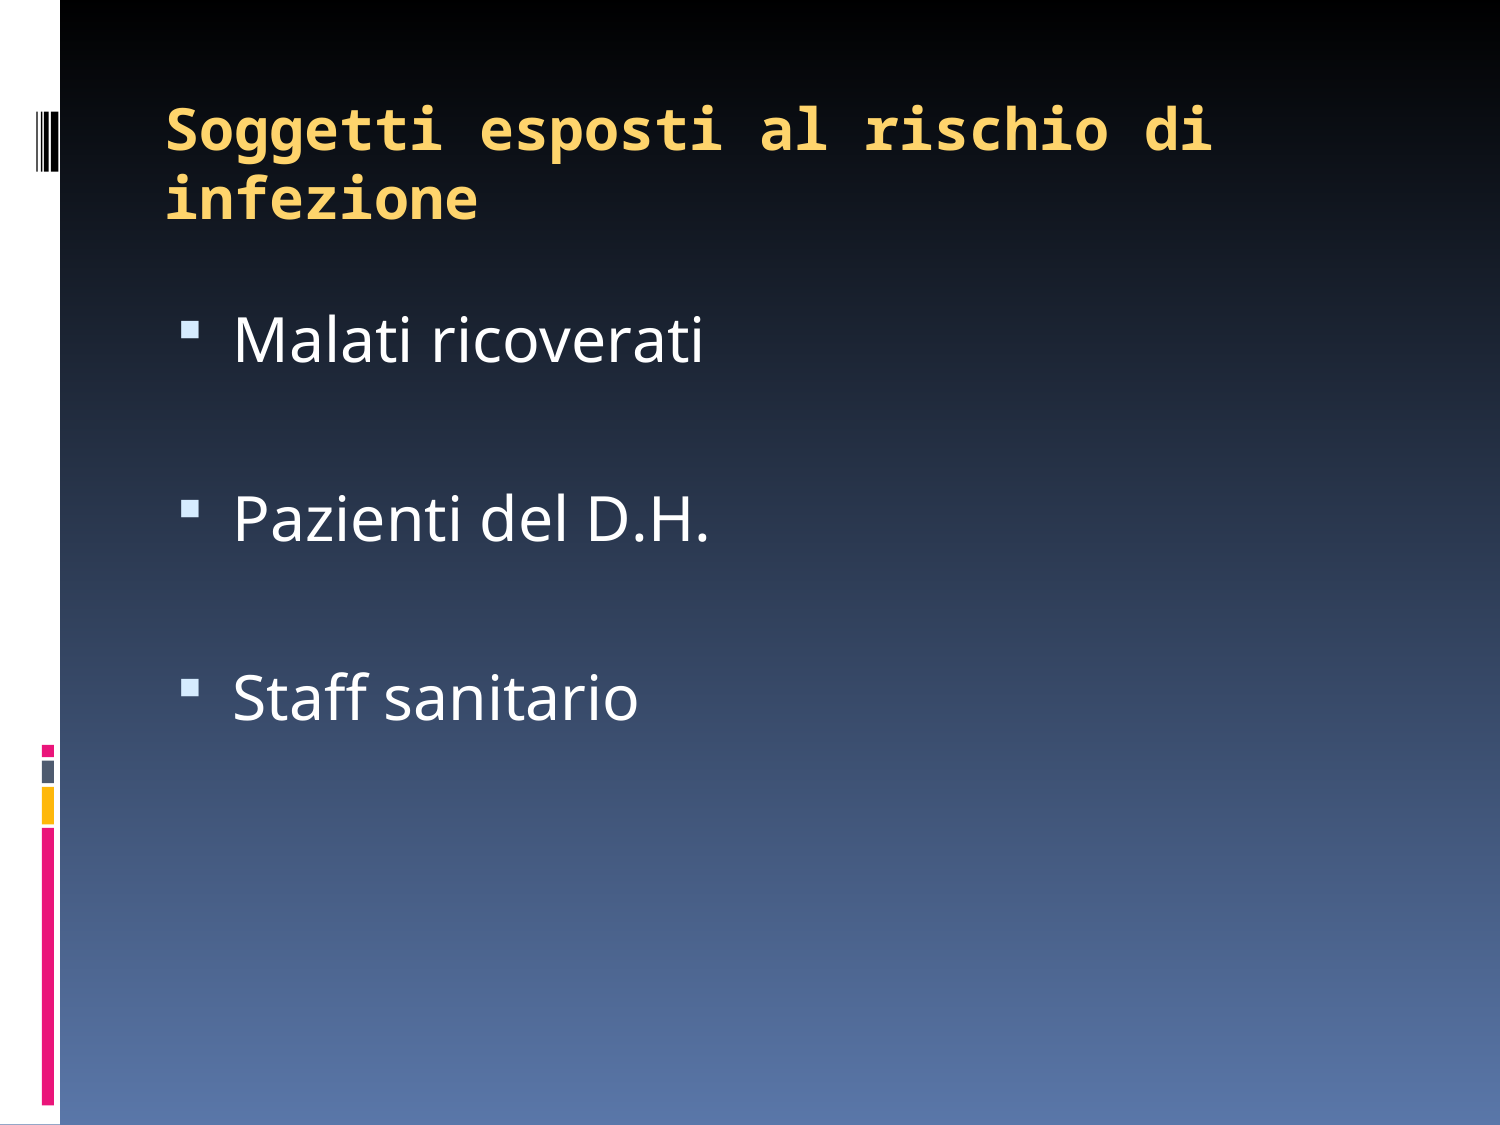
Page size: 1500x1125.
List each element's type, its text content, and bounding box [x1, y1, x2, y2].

title Soggetti esposti al rischio di infezione [150, 84, 1426, 235]
list Malati ricoverati Pazienti del D.H. Staff sanitario [150, 292, 1426, 1043]
